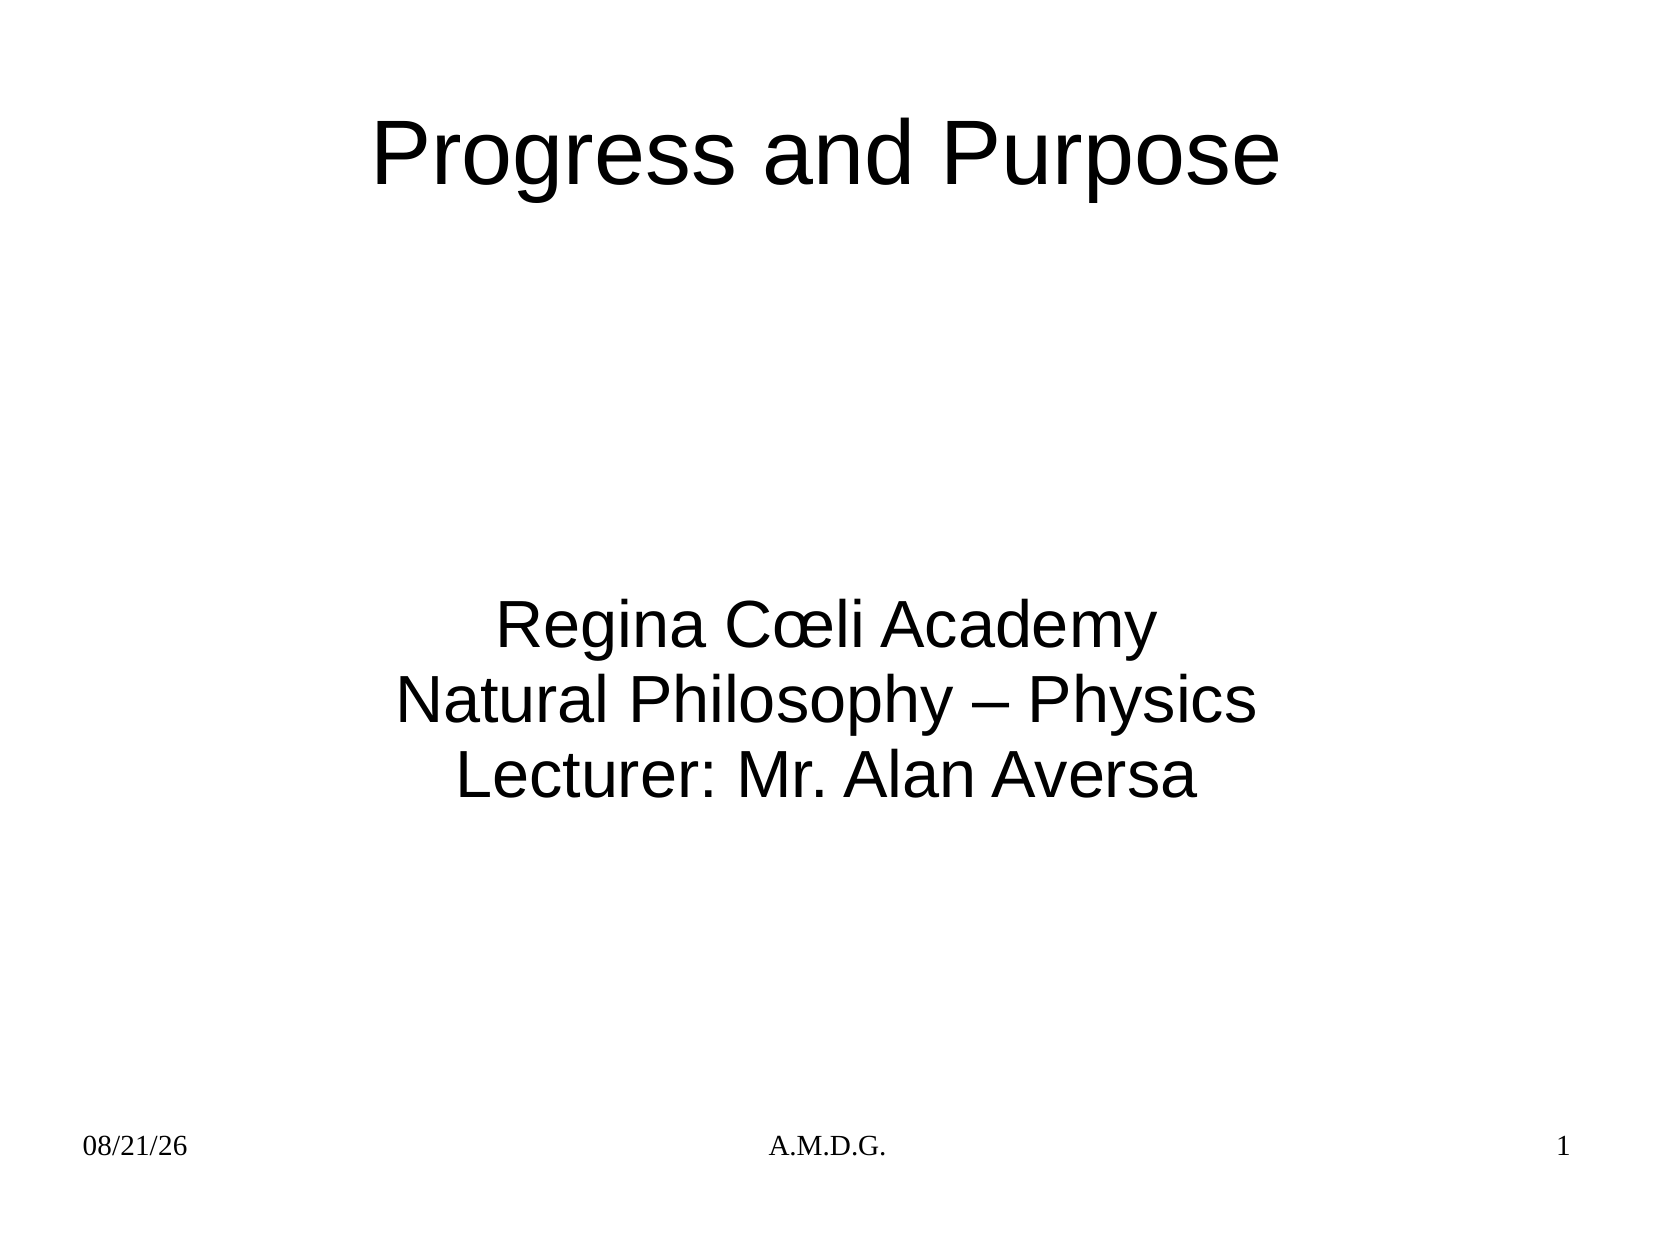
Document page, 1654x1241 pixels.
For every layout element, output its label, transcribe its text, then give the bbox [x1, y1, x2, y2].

subtitle Regina Cœli Academy Natural Philosophy – Physics Lecturer: Mr. Alan Aversa [82, 290, 1571, 1109]
title Progress and Purpose [82, 49, 1571, 257]
